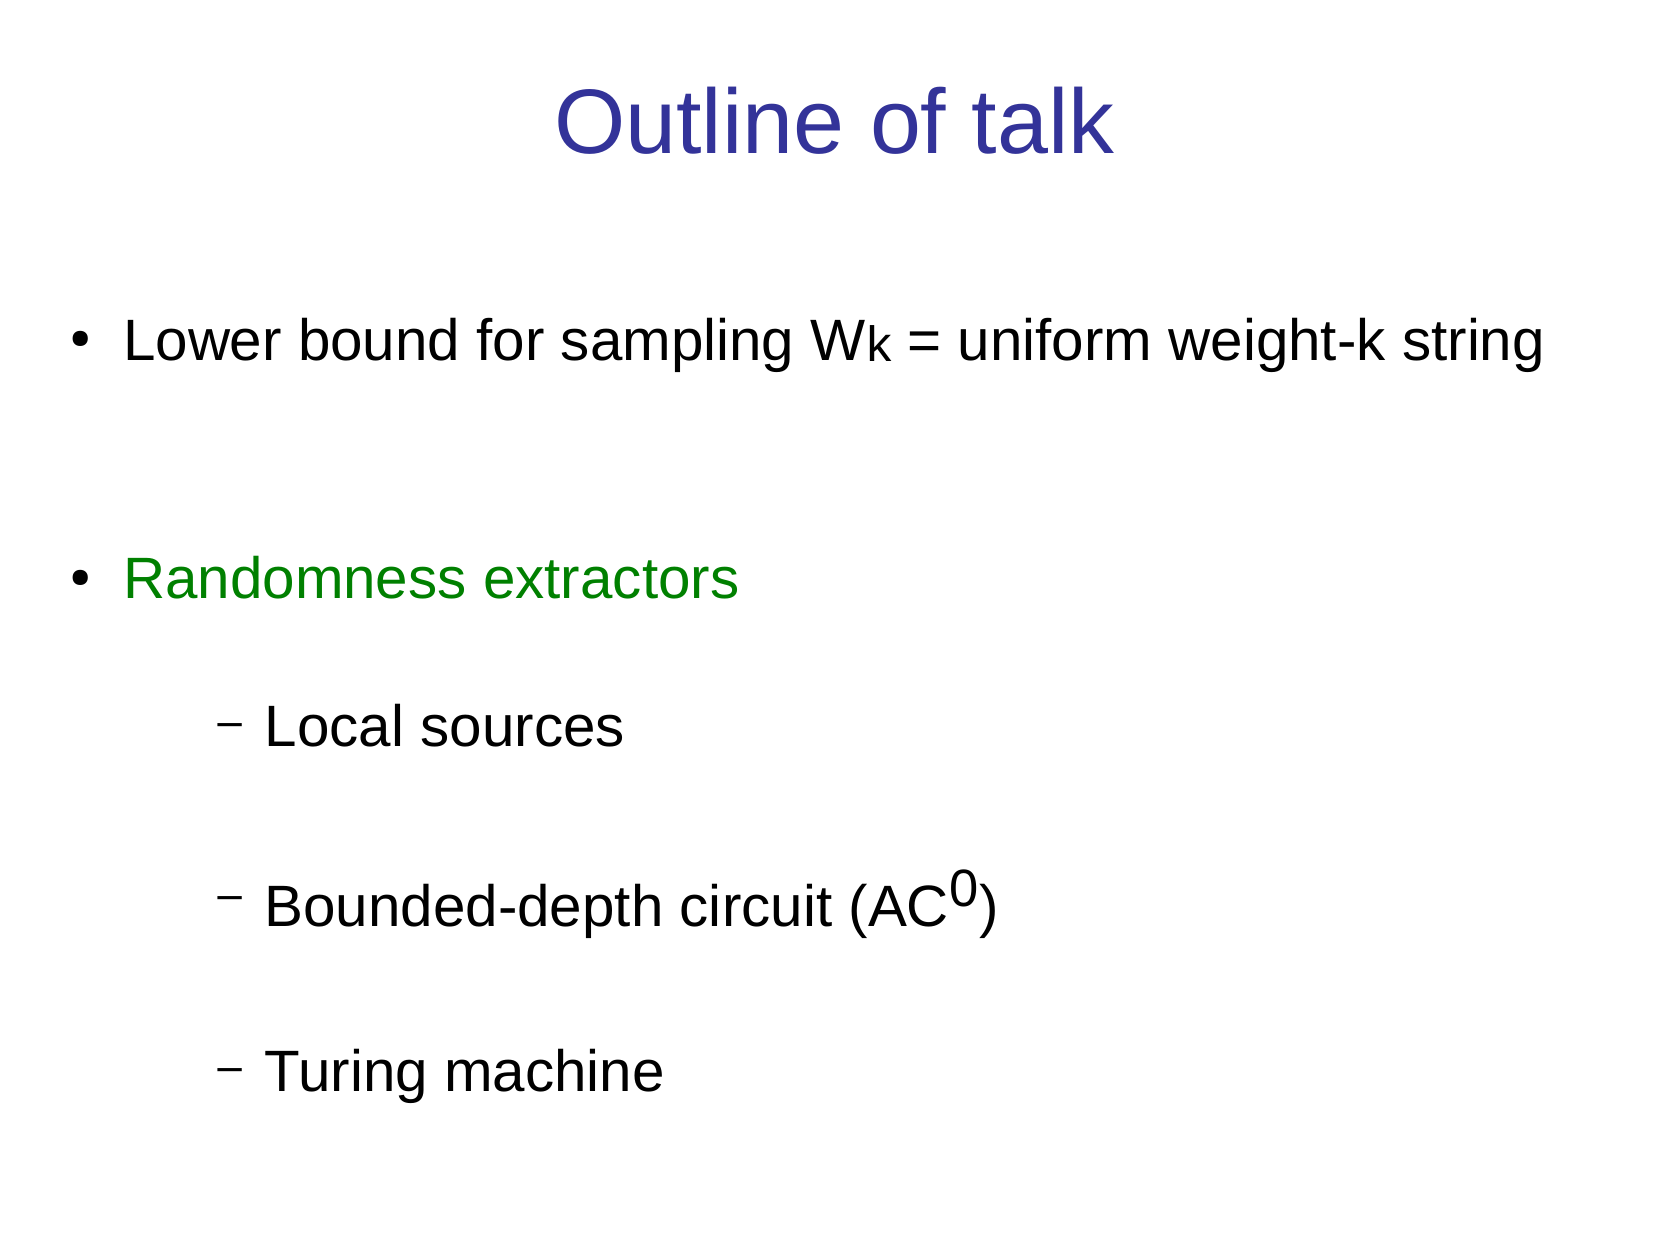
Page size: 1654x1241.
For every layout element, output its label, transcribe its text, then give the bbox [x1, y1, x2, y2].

list Lower bound for sampling Wk = uniform weight-k string Randomness extractors Local sources Bounded-depth circuit (AC0) Turing machine [37, 300, 1651, 1241]
title Outline of talk [131, 18, 1538, 226]
